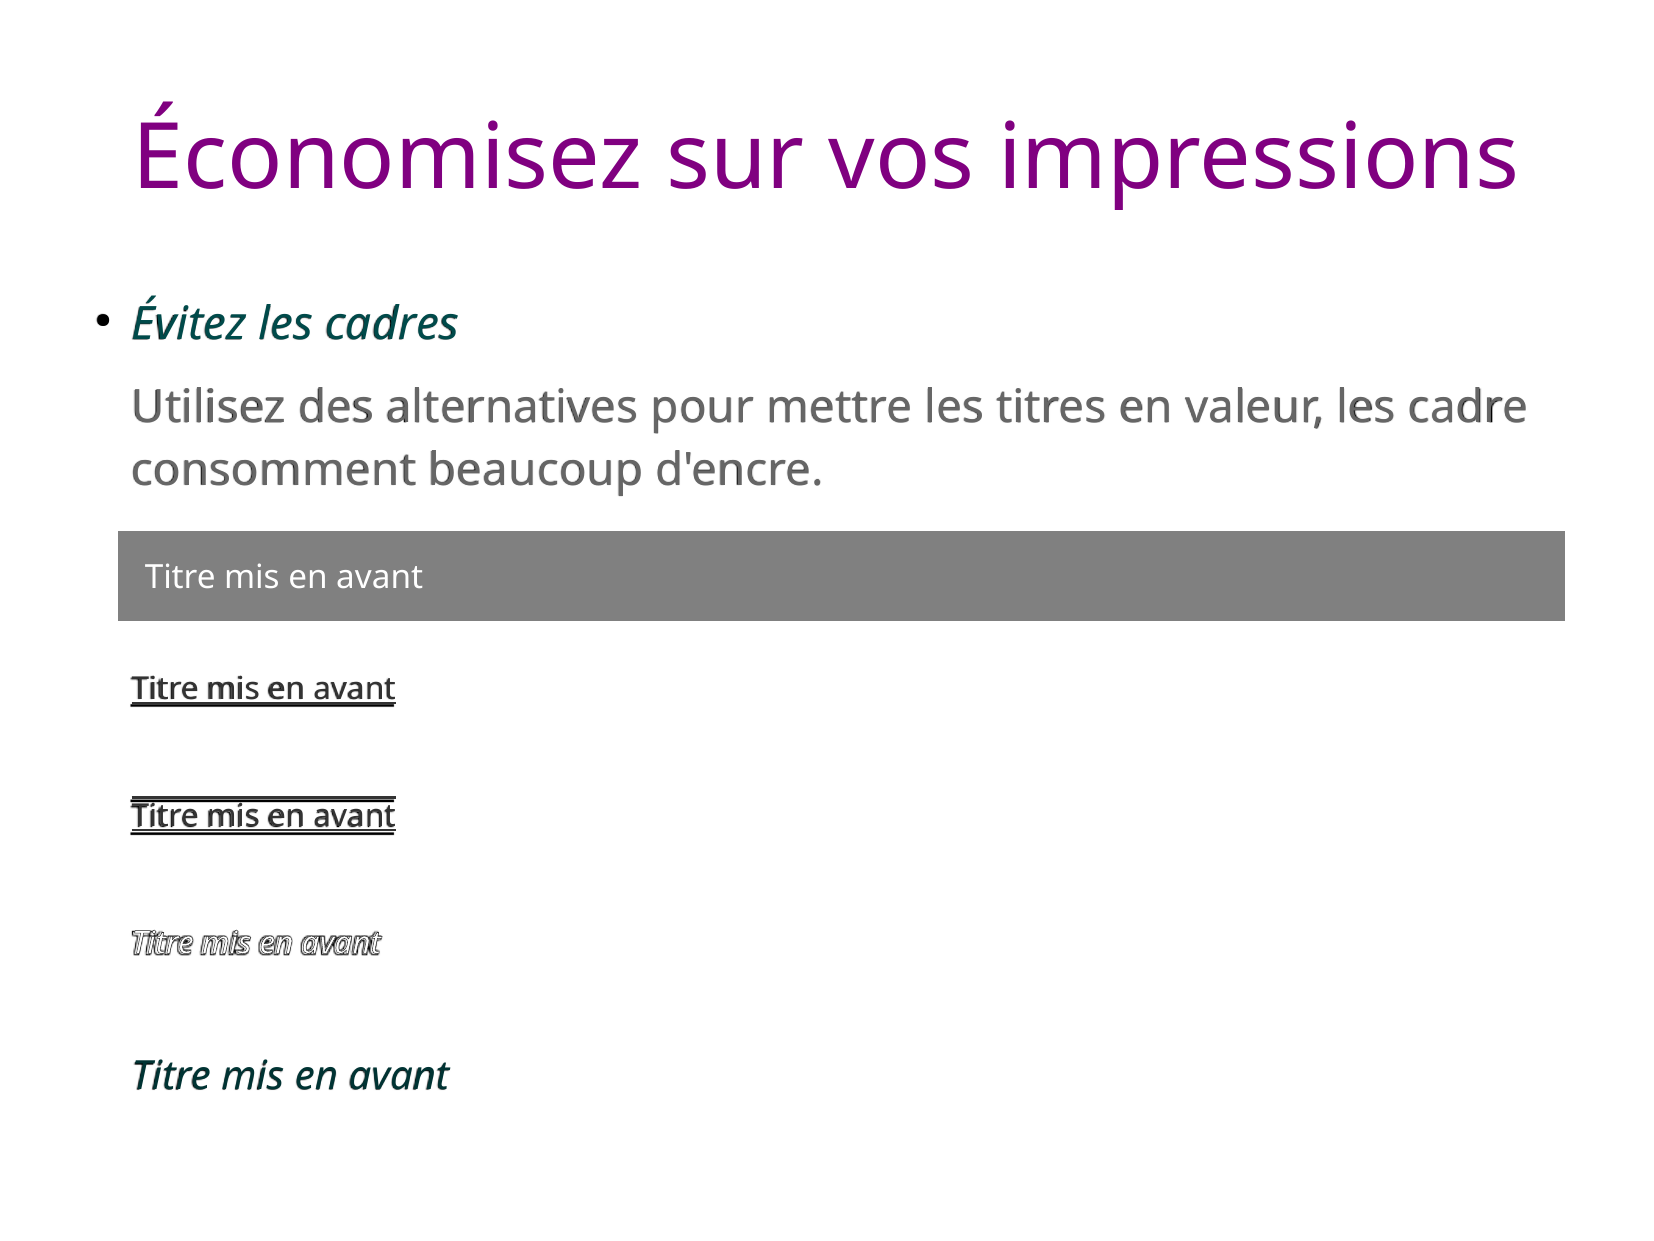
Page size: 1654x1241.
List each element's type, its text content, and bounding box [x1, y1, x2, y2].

text_box Titre mis en avant [118, 531, 1565, 621]
list Évitez les cadres Utilisez des alternatives pour mettre les titres en valeur, les cadre consomment beaucoup d'encre. Titre mis en avant Titre mis en avant Titre mis en avant Titre mis en avant [82, 290, 1571, 1109]
title Économisez sur vos impressions [82, 49, 1571, 257]
